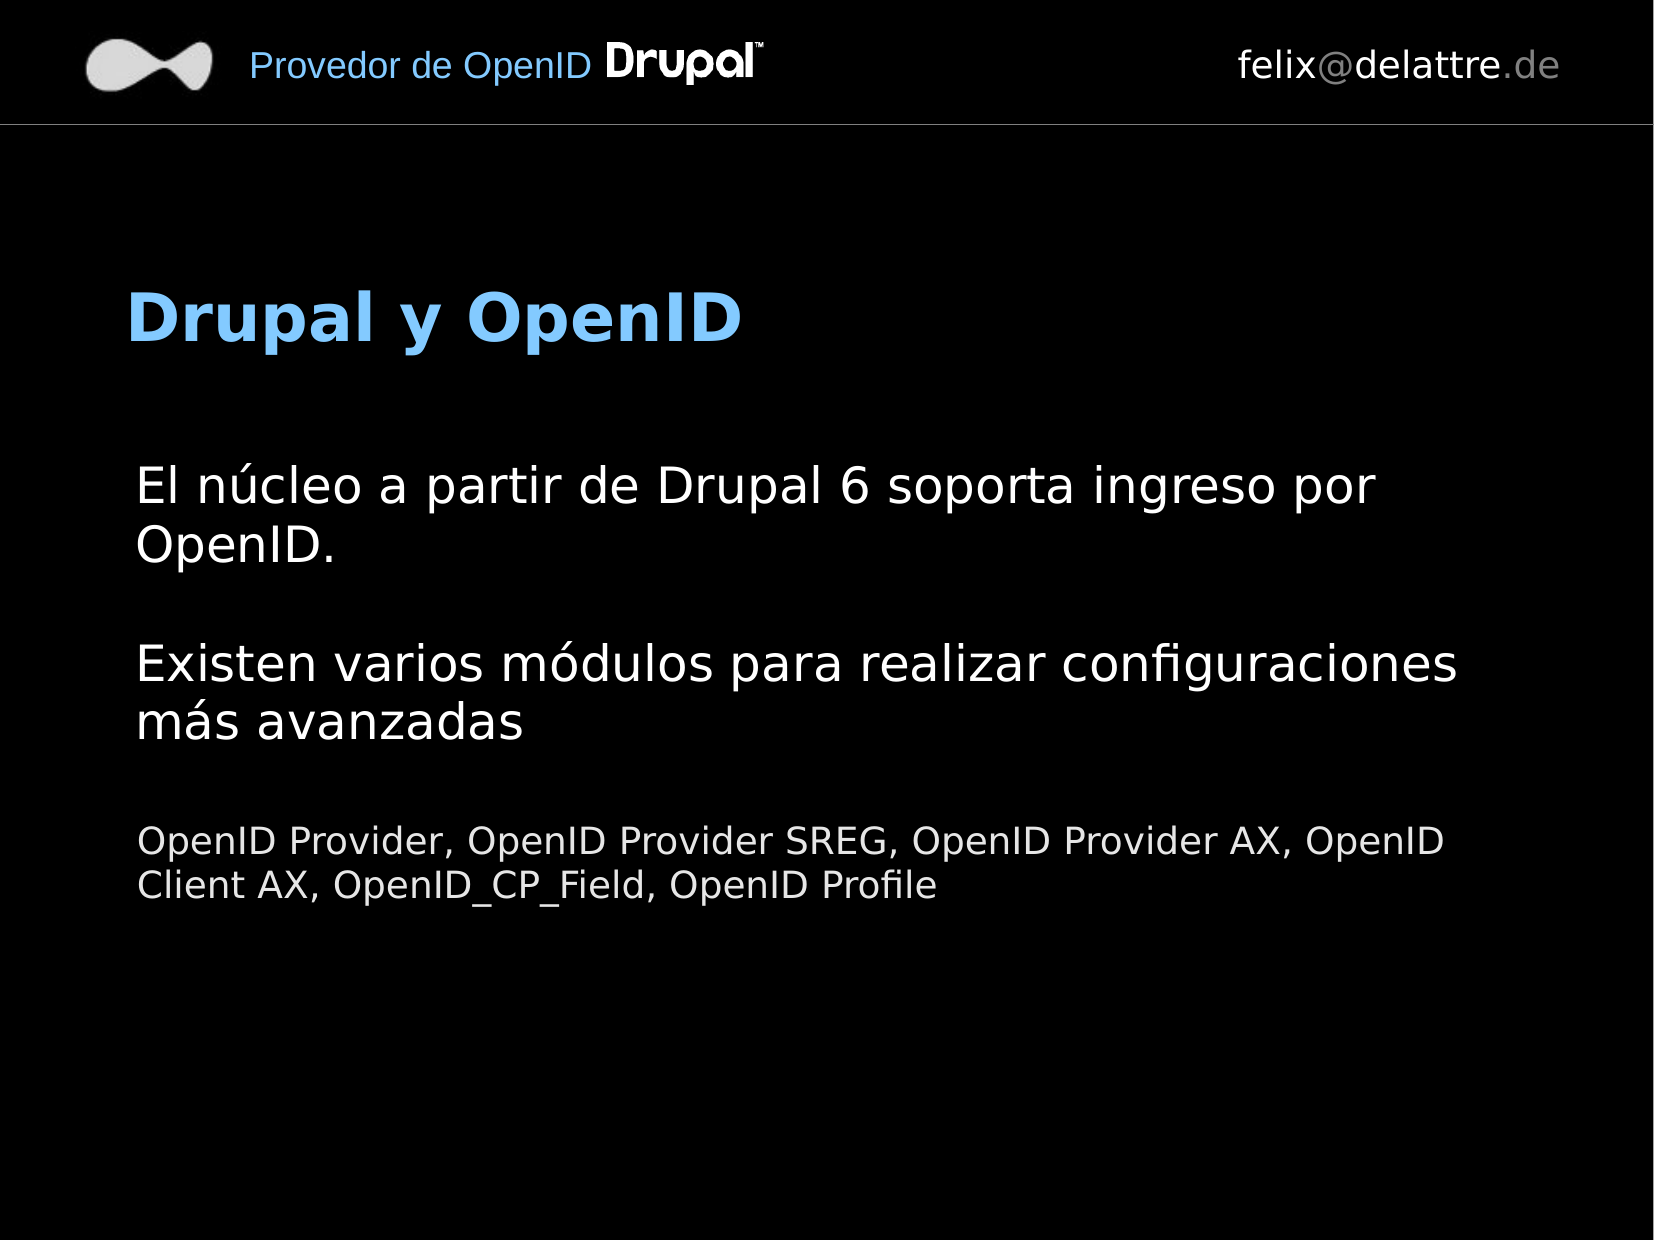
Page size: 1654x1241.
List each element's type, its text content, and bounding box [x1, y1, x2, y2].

text_box Drupal y OpenID [110, 272, 1412, 365]
text_box Existen varios módulos para realizar configuraciones más avanzadas [120, 627, 1565, 759]
text_box OpenID Provider, OpenID Provider SREG, OpenID Provider AX, OpenID Client AX, OpenID_CP_Field, OpenID Profile [122, 812, 1512, 915]
text_box El núcleo a partir de Drupal 6 soporta ingreso por OpenID. [120, 450, 1565, 582]
picture [62, 31, 229, 104]
